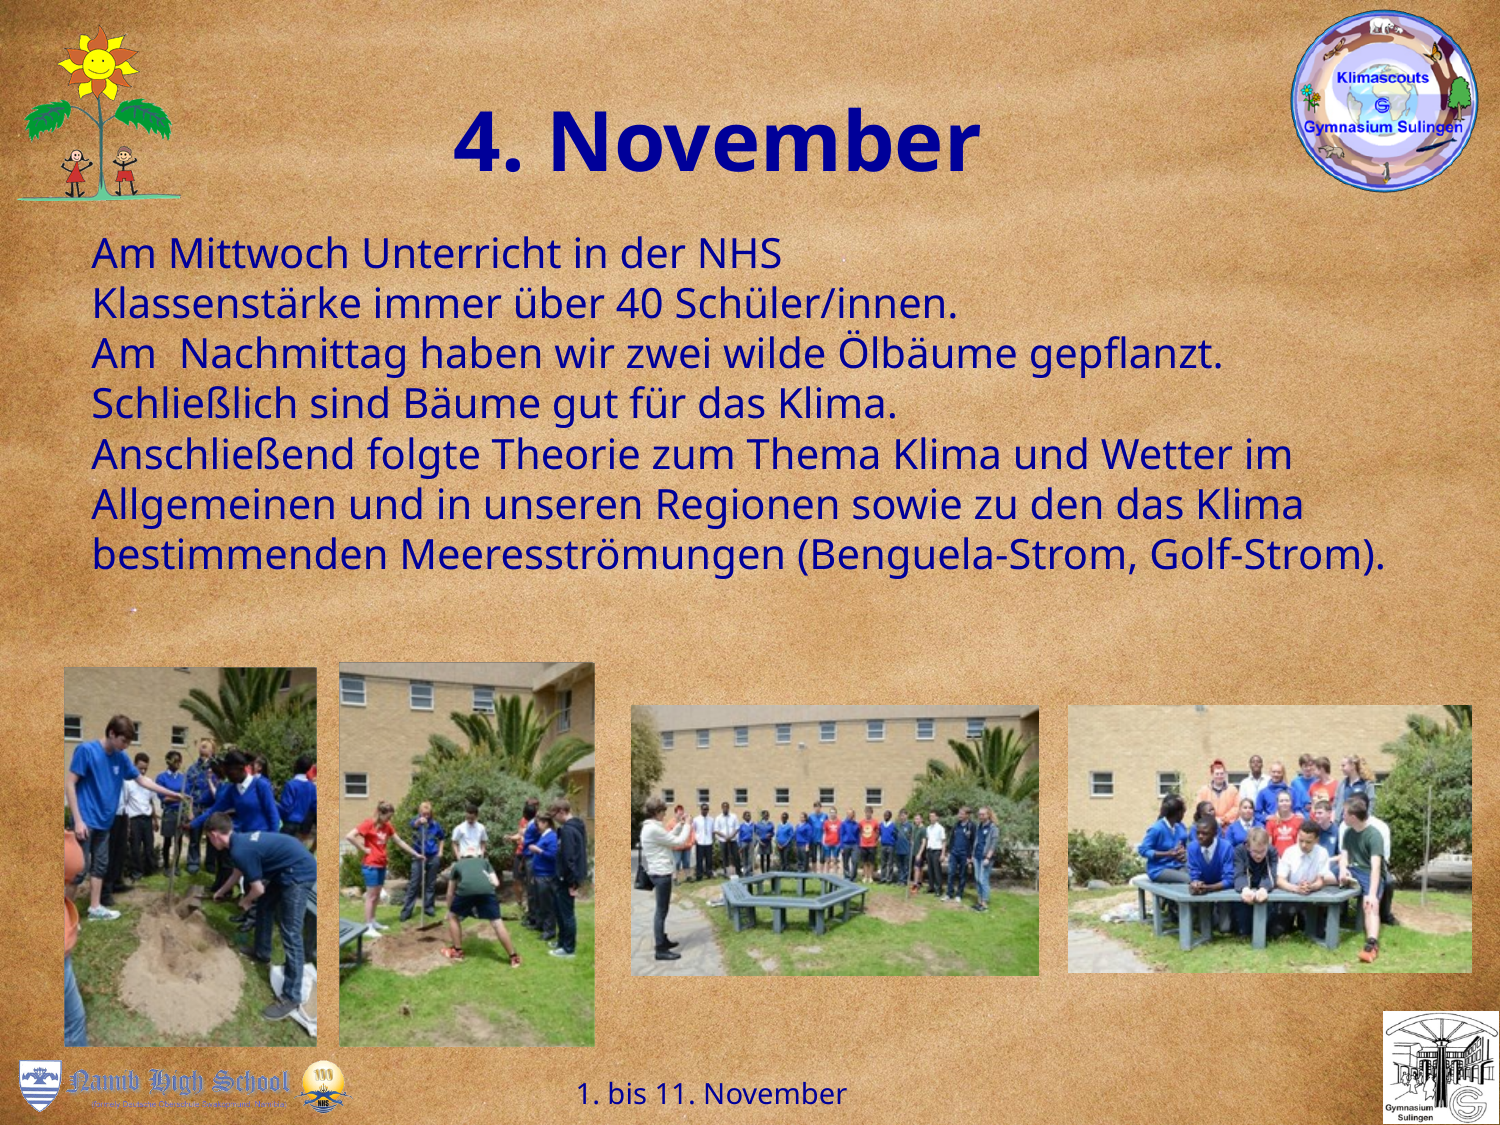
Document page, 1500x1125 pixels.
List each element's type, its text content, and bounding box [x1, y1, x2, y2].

text_box Am Mittwoch Unterricht in der NHS Klassenstärke immer über 40 Schüler/innen. Am Nachmittag haben wir zwei wilde Ölbäume gepflanzt. Schließlich sind Bäume gut für das Klima. Anschließend folgte Theorie zum Thema Klima und Wetter im Allgemeinen und in unseren Regionen sowie zu den das Klima bestimmenden Meeresströmungen (Benguela-Strom, Golf-Strom). [76, 219, 1427, 963]
picture [0, 0, 1500, 1125]
text_box 4. November [189, 45, 1246, 219]
